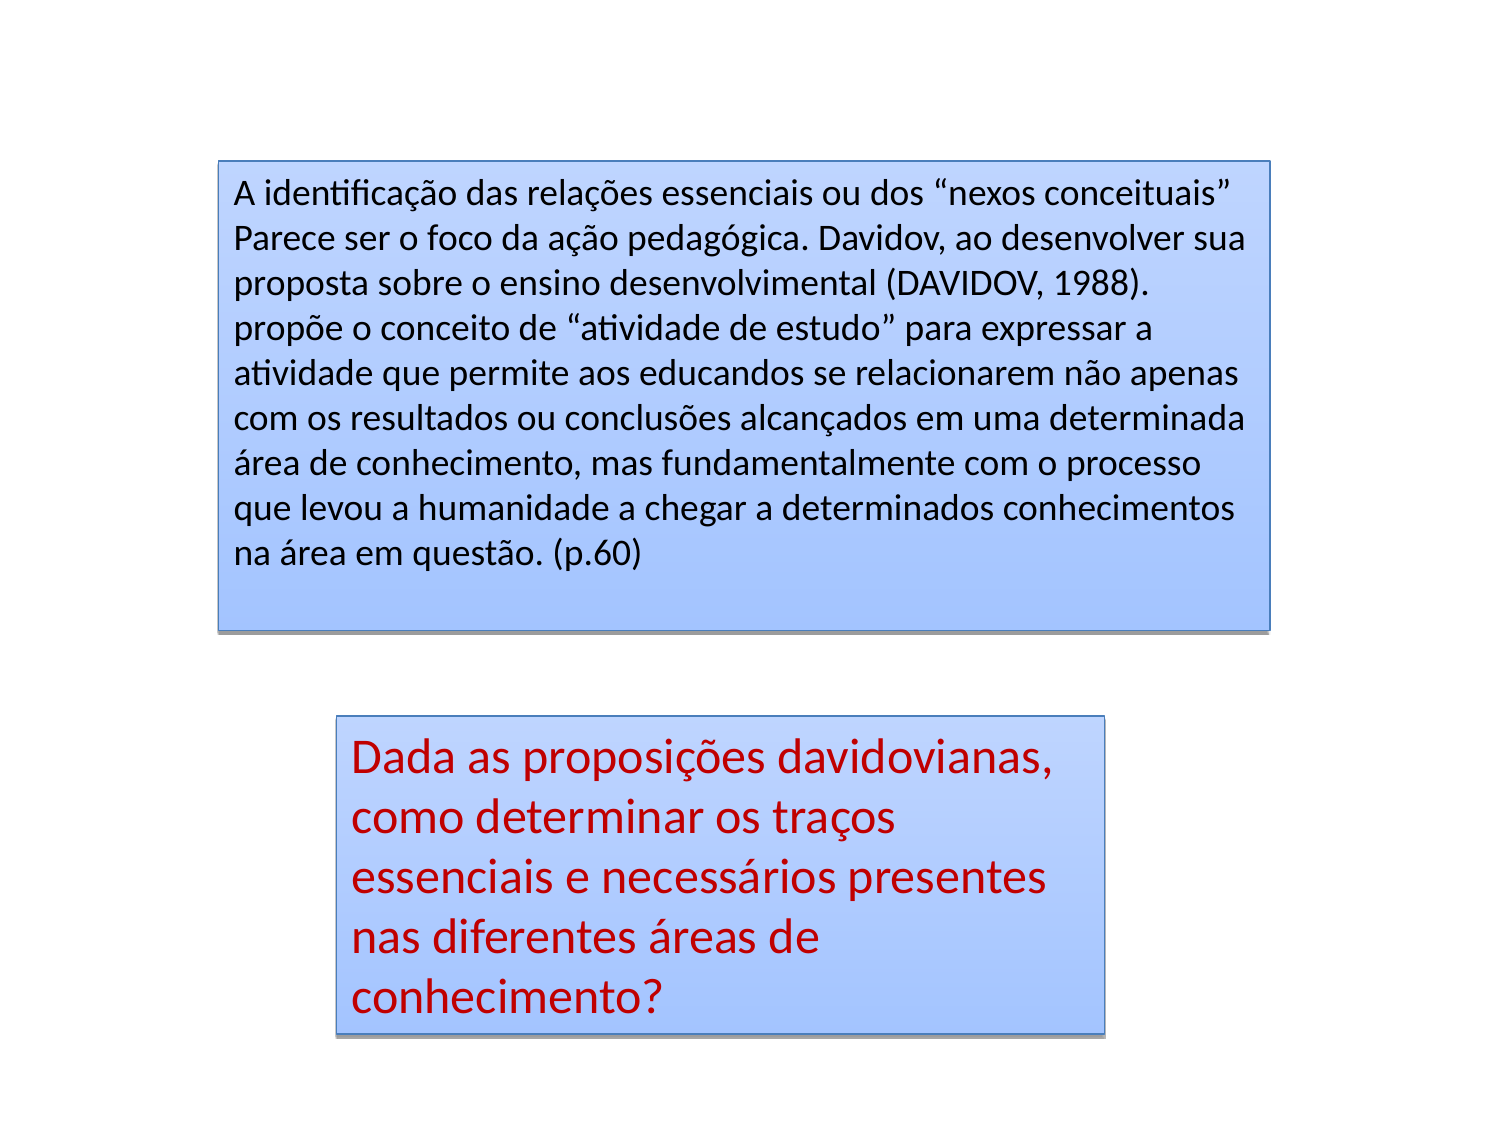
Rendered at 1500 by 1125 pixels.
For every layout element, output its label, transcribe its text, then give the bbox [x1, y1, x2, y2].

text_box Dada as proposições davidovianas, como determinar os traços essenciais e necessários presentes nas diferentes áreas de conhecimento? [336, 716, 1105, 1035]
text_box A identificação das relações essenciais ou dos “nexos conceituais” Parece ser o foco da ação pedagógica. Davidov, ao desenvolver sua proposta sobre o ensino desenvolvimental (DAVIDOV, 1988). propõe o conceito de “atividade de estudo” para expressar a atividade que permite aos educandos se relacionarem não apenas com os resultados ou conclusões alcançados em uma determinada área de conhecimento, mas fundamentalmente com o processo que levou a humanidade a chegar a determinados conhecimentos na área em questão. (p.60) [218, 160, 1270, 631]
